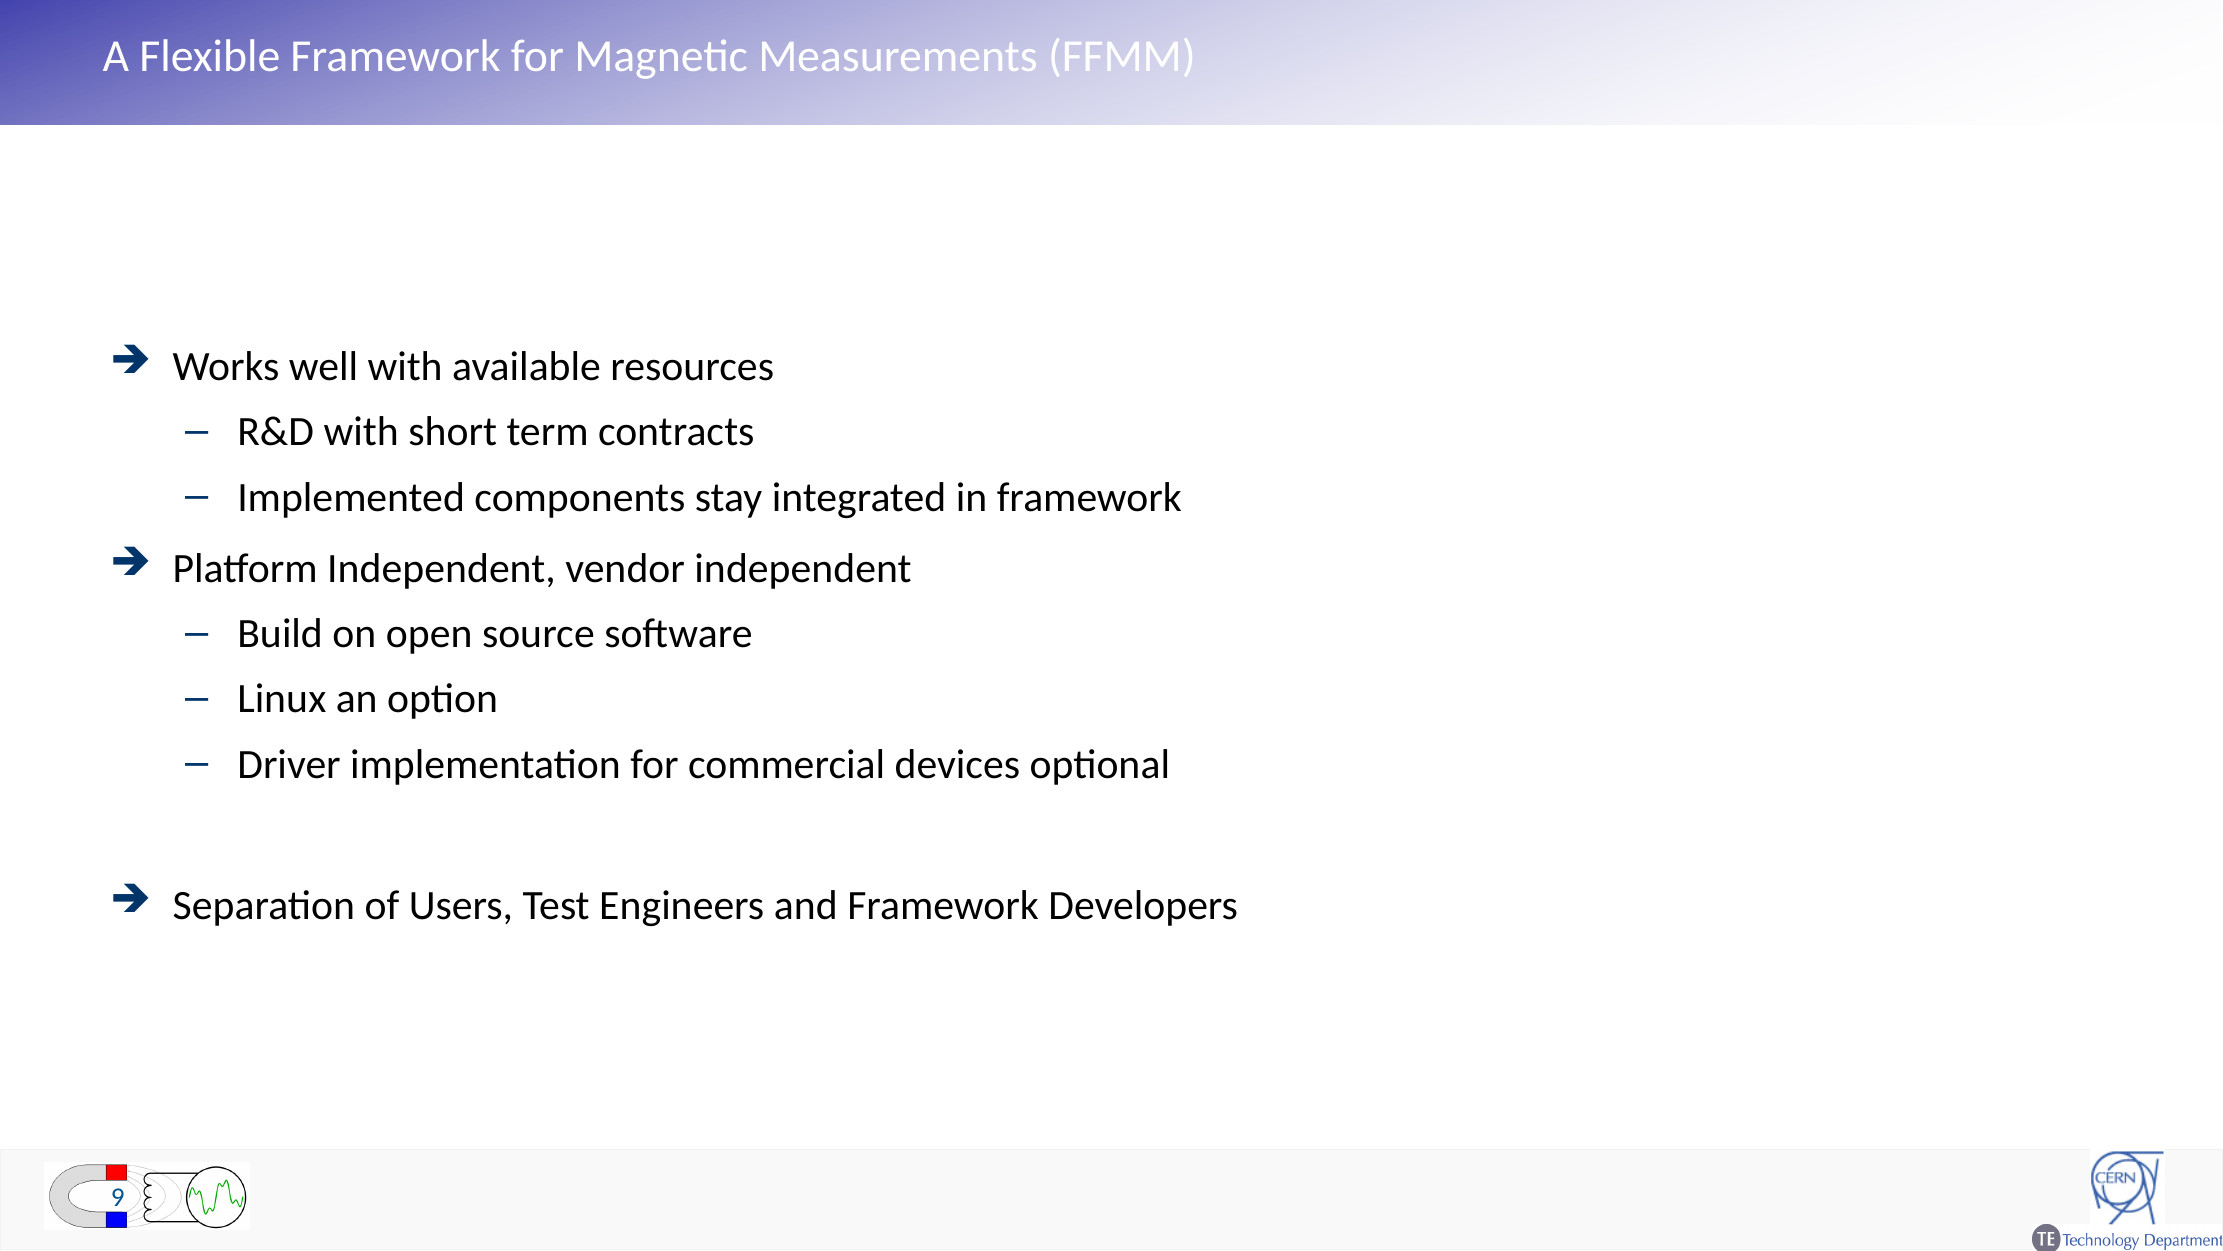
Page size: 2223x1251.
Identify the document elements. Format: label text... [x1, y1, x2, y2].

picture [44, 1162, 250, 1230]
list Works well with available resources R&D with short term contracts Implemented components stay integrated in framework Platform Independent, vendor independent Build on open source software Linux an option Driver implementation for commercial devices optional Separation of Users, Test Engineers and Framework Developers [94, 174, 2112, 1100]
picture [2032, 1149, 2223, 1251]
title A Flexible Framework for Magnetic Measurements (FFMM) [94, 0, 1528, 107]
